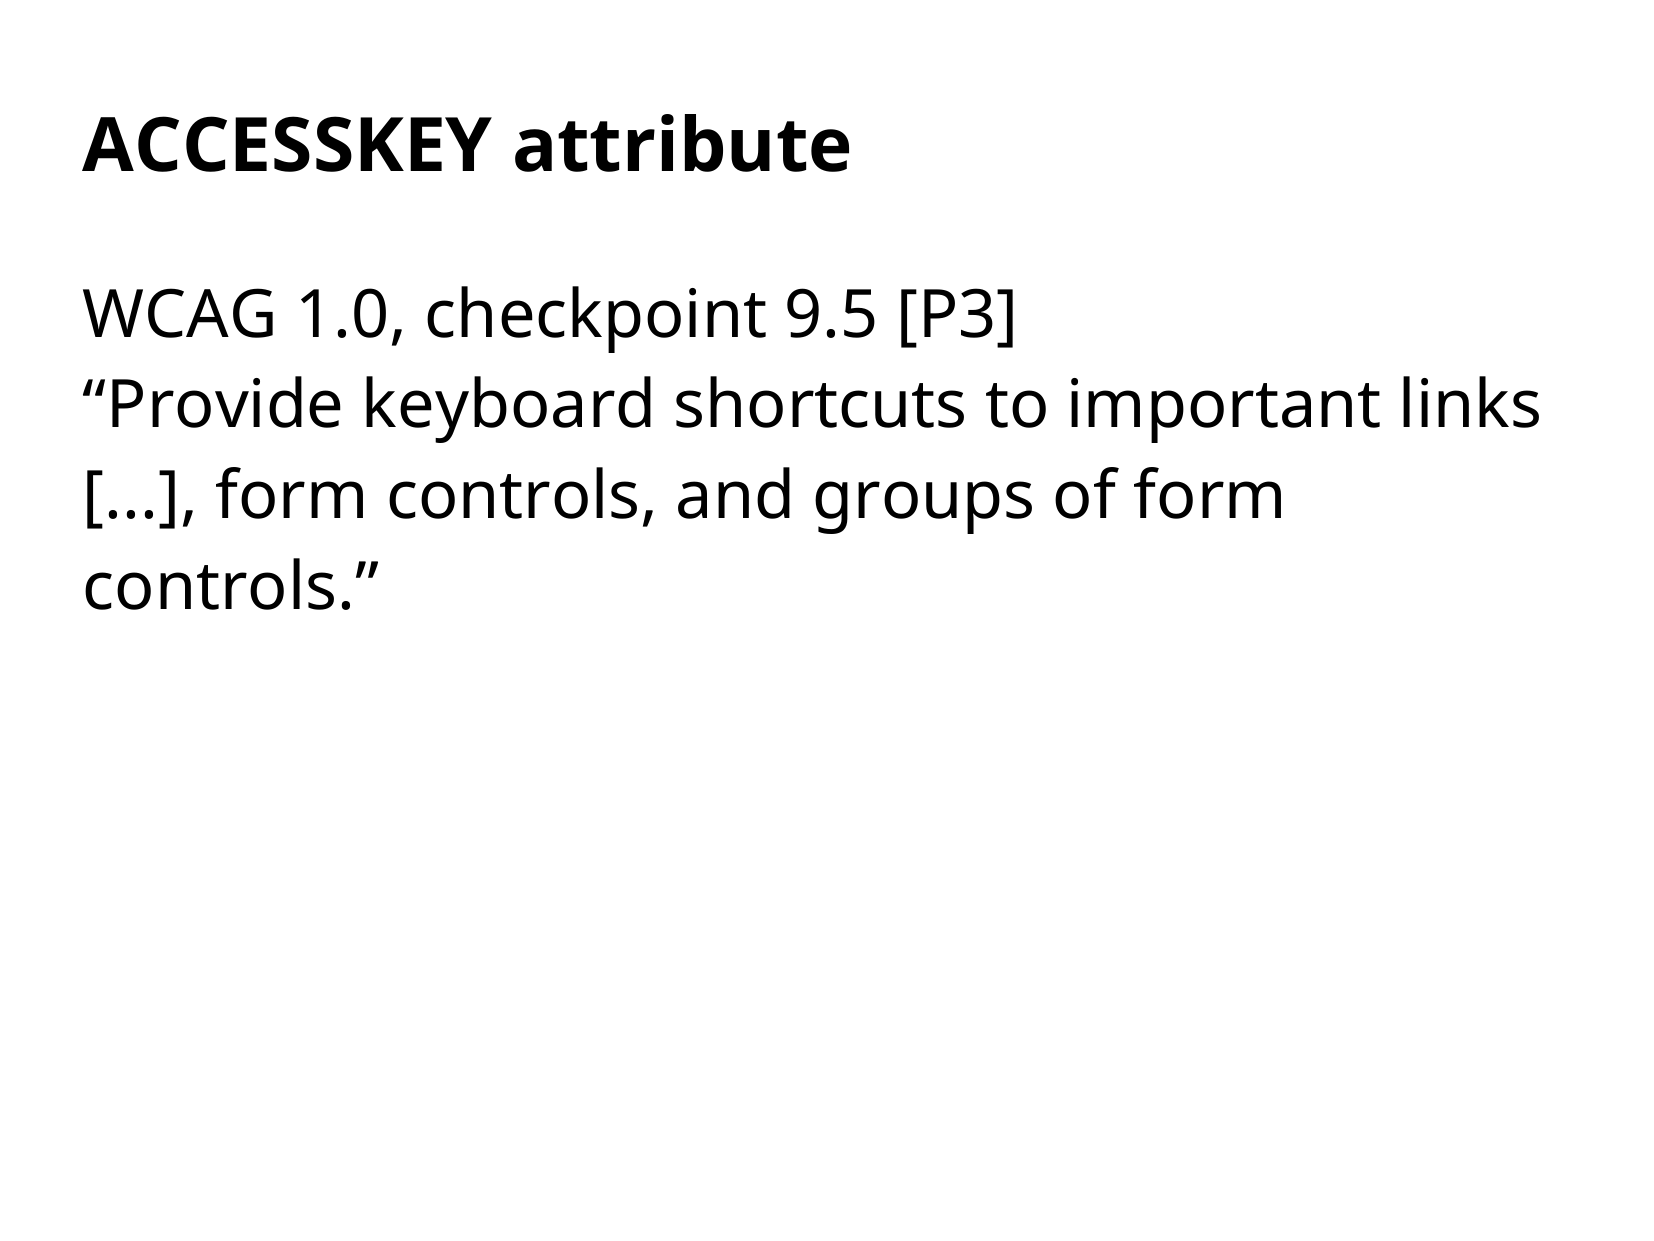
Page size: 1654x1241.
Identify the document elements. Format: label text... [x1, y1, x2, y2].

list WCAG 1.0, checkpoint 9.5 [P3] “Provide keyboard shortcuts to important links [...], form controls, and groups of form controls.” [82, 265, 1571, 1137]
title ACCESSKEY attribute [82, 86, 1571, 200]
